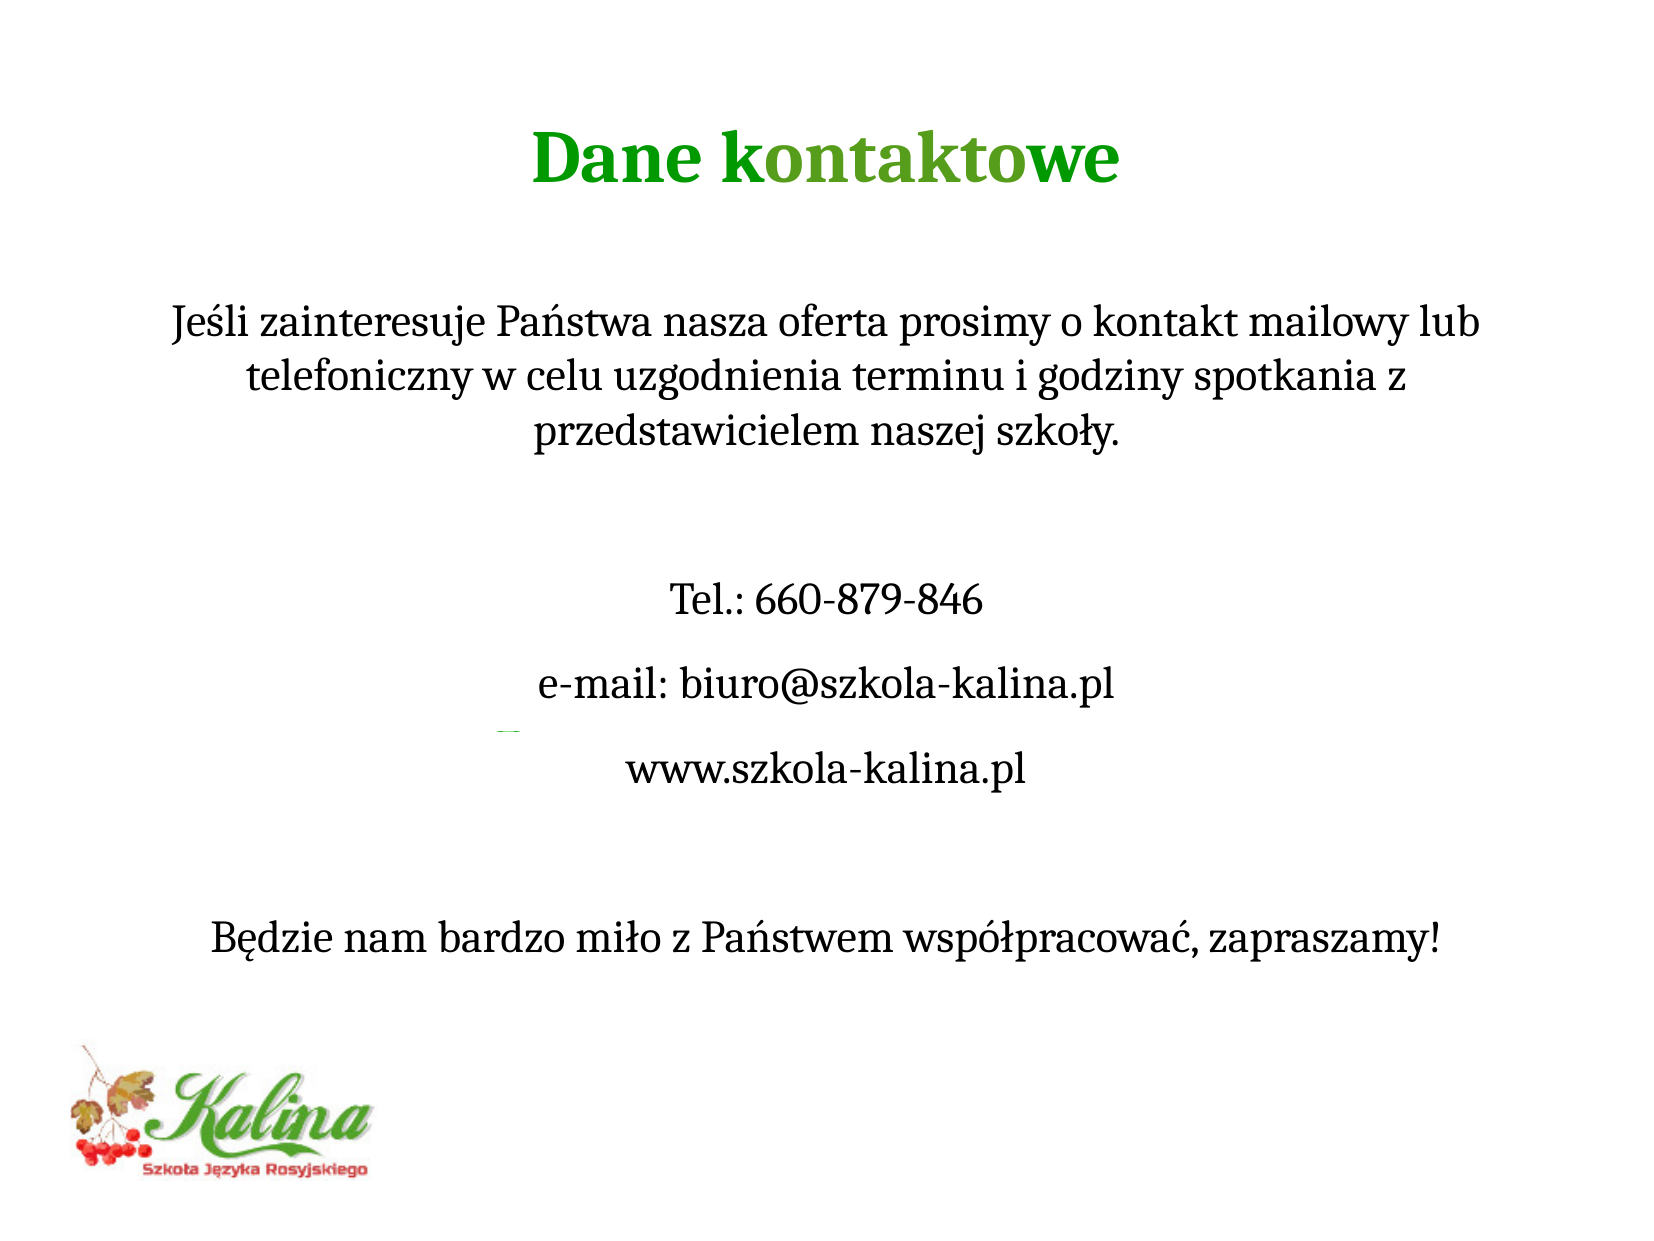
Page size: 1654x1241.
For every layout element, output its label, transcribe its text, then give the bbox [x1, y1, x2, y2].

title Dane kontaktowe [82, 49, 1571, 257]
picture [70, 1039, 378, 1182]
list Jeśli zainteresuje Państwa nasza oferta prosimy o kontakt mailowy lub telefoniczny w celu uzgodnienia terminu i godziny spotkania z przedstawicielem naszej szkoły. Tel.: 660-879-846 e-mail: biuro@szkola-kalina.pl www.szkola-kalina.pl Będzie nam bardzo miło z Państwem współpracować, zapraszamy! [82, 290, 1571, 1116]
